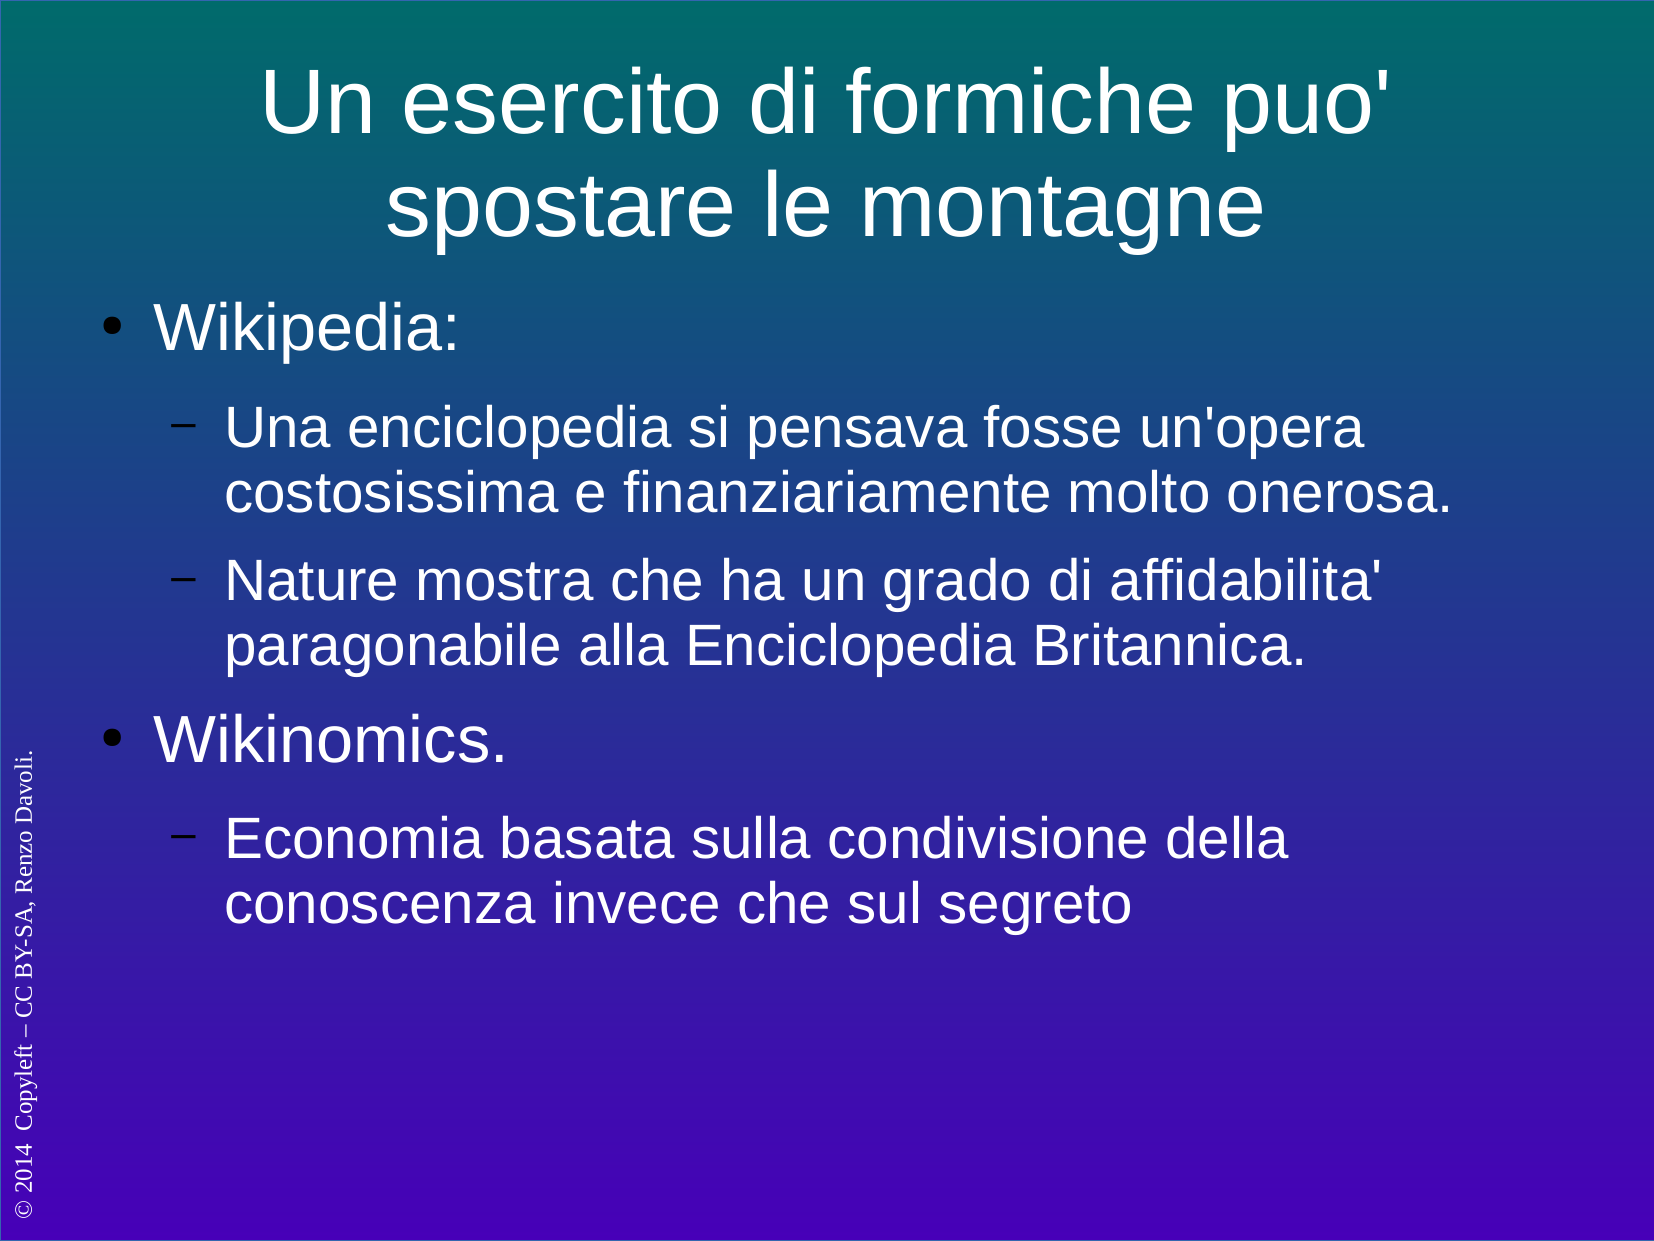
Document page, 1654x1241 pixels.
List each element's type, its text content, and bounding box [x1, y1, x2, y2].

title Un esercito di formiche puo' spostare le montagne [82, 50, 1571, 256]
list Wikipedia: Una enciclopedia si pensava fosse un'opera costosissima e finanziariamente molto onerosa. Nature mostra che ha un grado di affidabilita' paragonabile alla Enciclopedia Britannica. Wikinomics. Economia basata sulla condivisione della conoscenza invece che sul segreto [82, 290, 1571, 1094]
